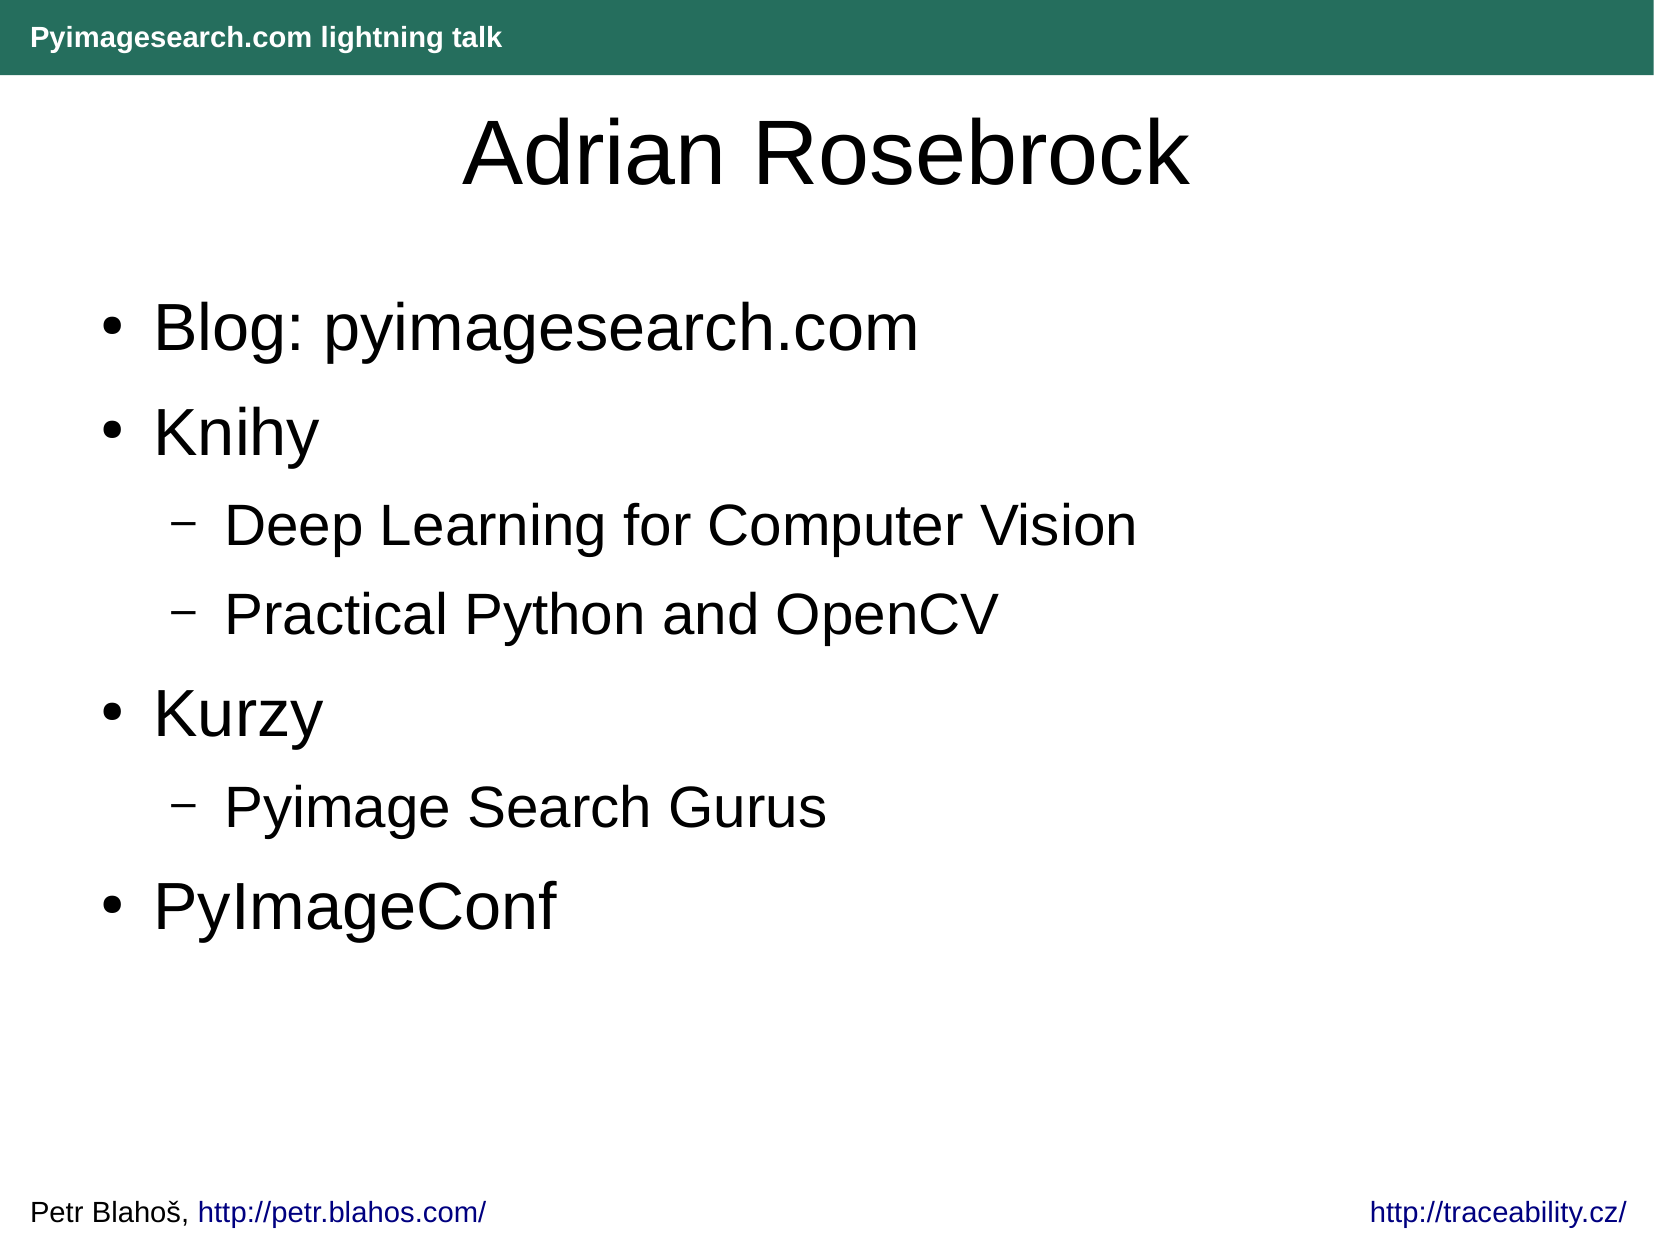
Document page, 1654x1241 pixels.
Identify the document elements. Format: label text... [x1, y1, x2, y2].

title Adrian Rosebrock [82, 49, 1571, 257]
list Blog: pyimagesearch.com Knihy Deep Learning for Computer Vision Practical Python and OpenCV Kurzy Pyimage Search Gurus PyImageConf [82, 290, 1571, 1010]
